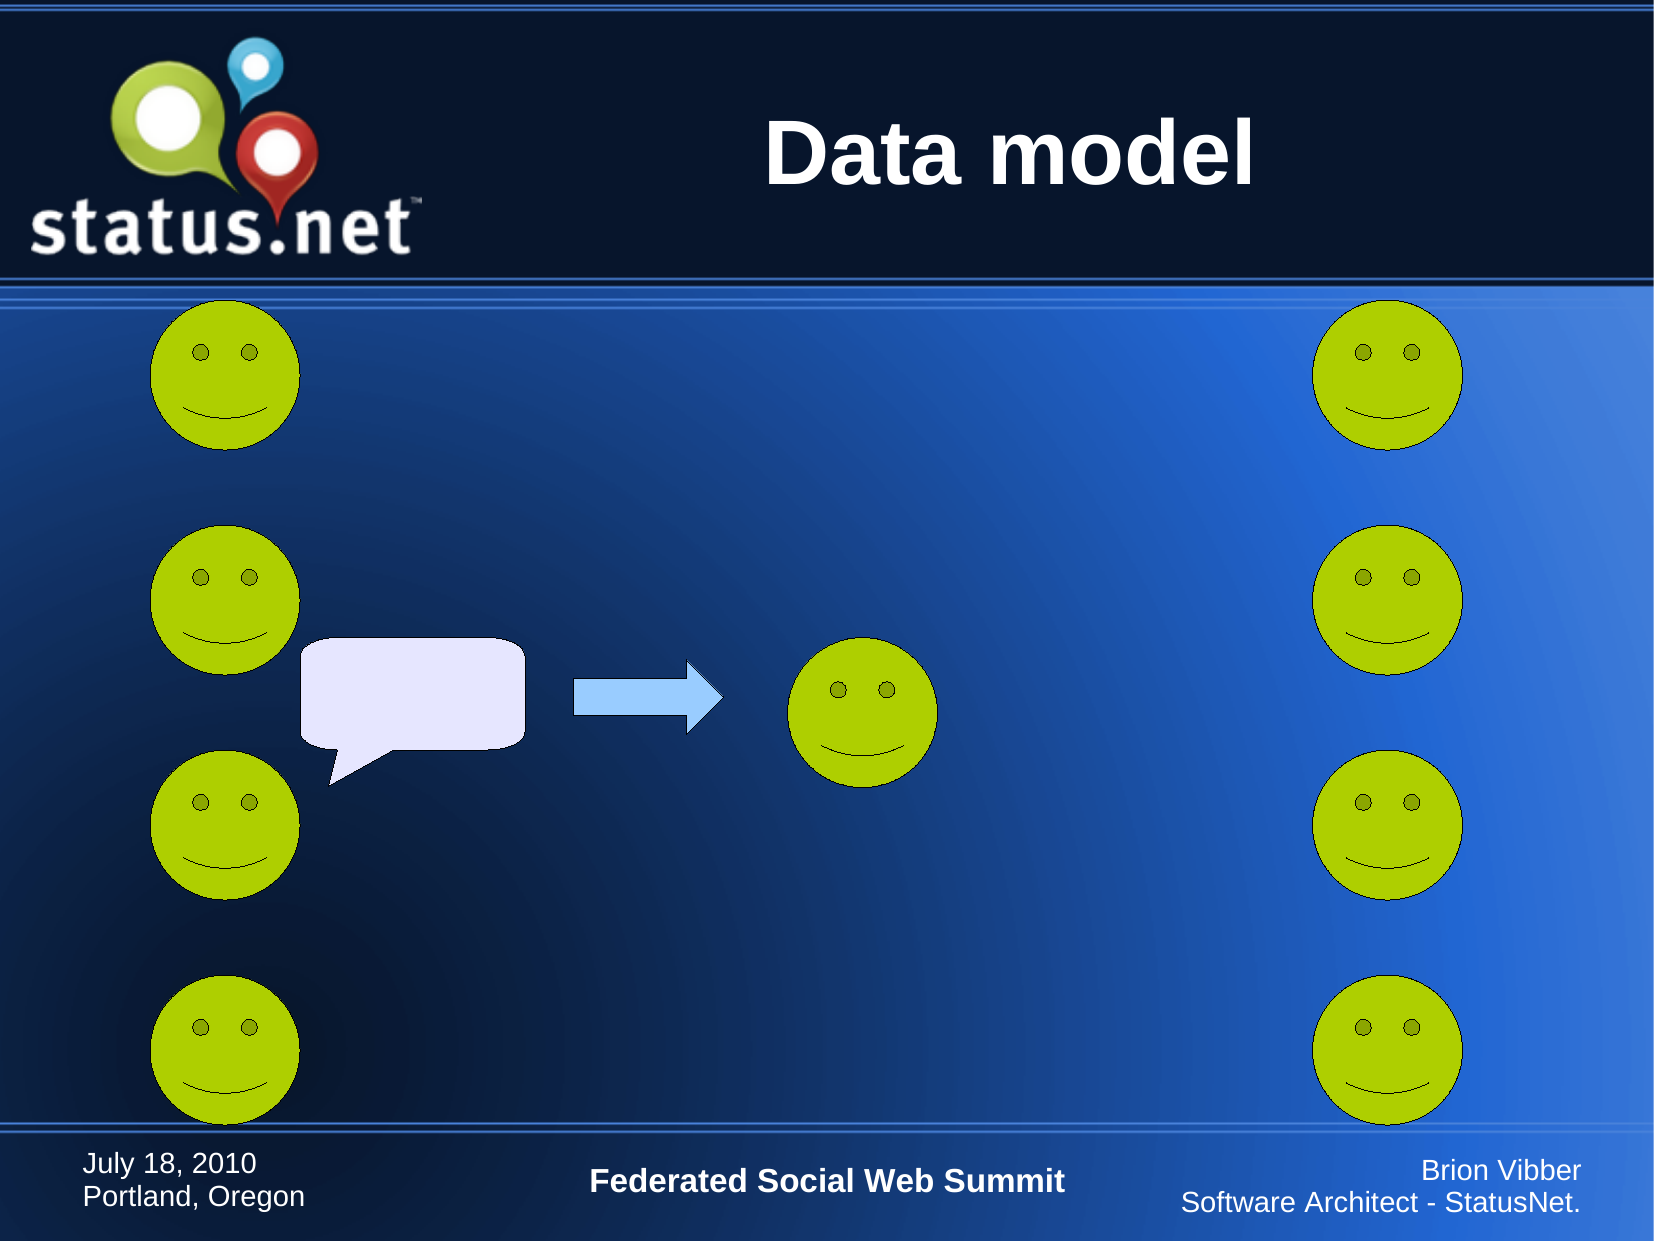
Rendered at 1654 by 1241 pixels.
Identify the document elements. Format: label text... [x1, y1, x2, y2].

text_box [1312, 525, 1463, 676]
text_box [150, 975, 301, 1126]
text_box [1312, 975, 1463, 1126]
text_box [300, 637, 526, 787]
text_box [573, 659, 724, 735]
picture [0, 0, 1654, 1241]
text_box [150, 300, 301, 451]
text_box [1312, 750, 1463, 901]
text_box [150, 525, 301, 676]
text_box [787, 637, 938, 788]
title Data model [450, 49, 1571, 257]
text_box [150, 750, 301, 901]
text_box [1312, 300, 1463, 451]
